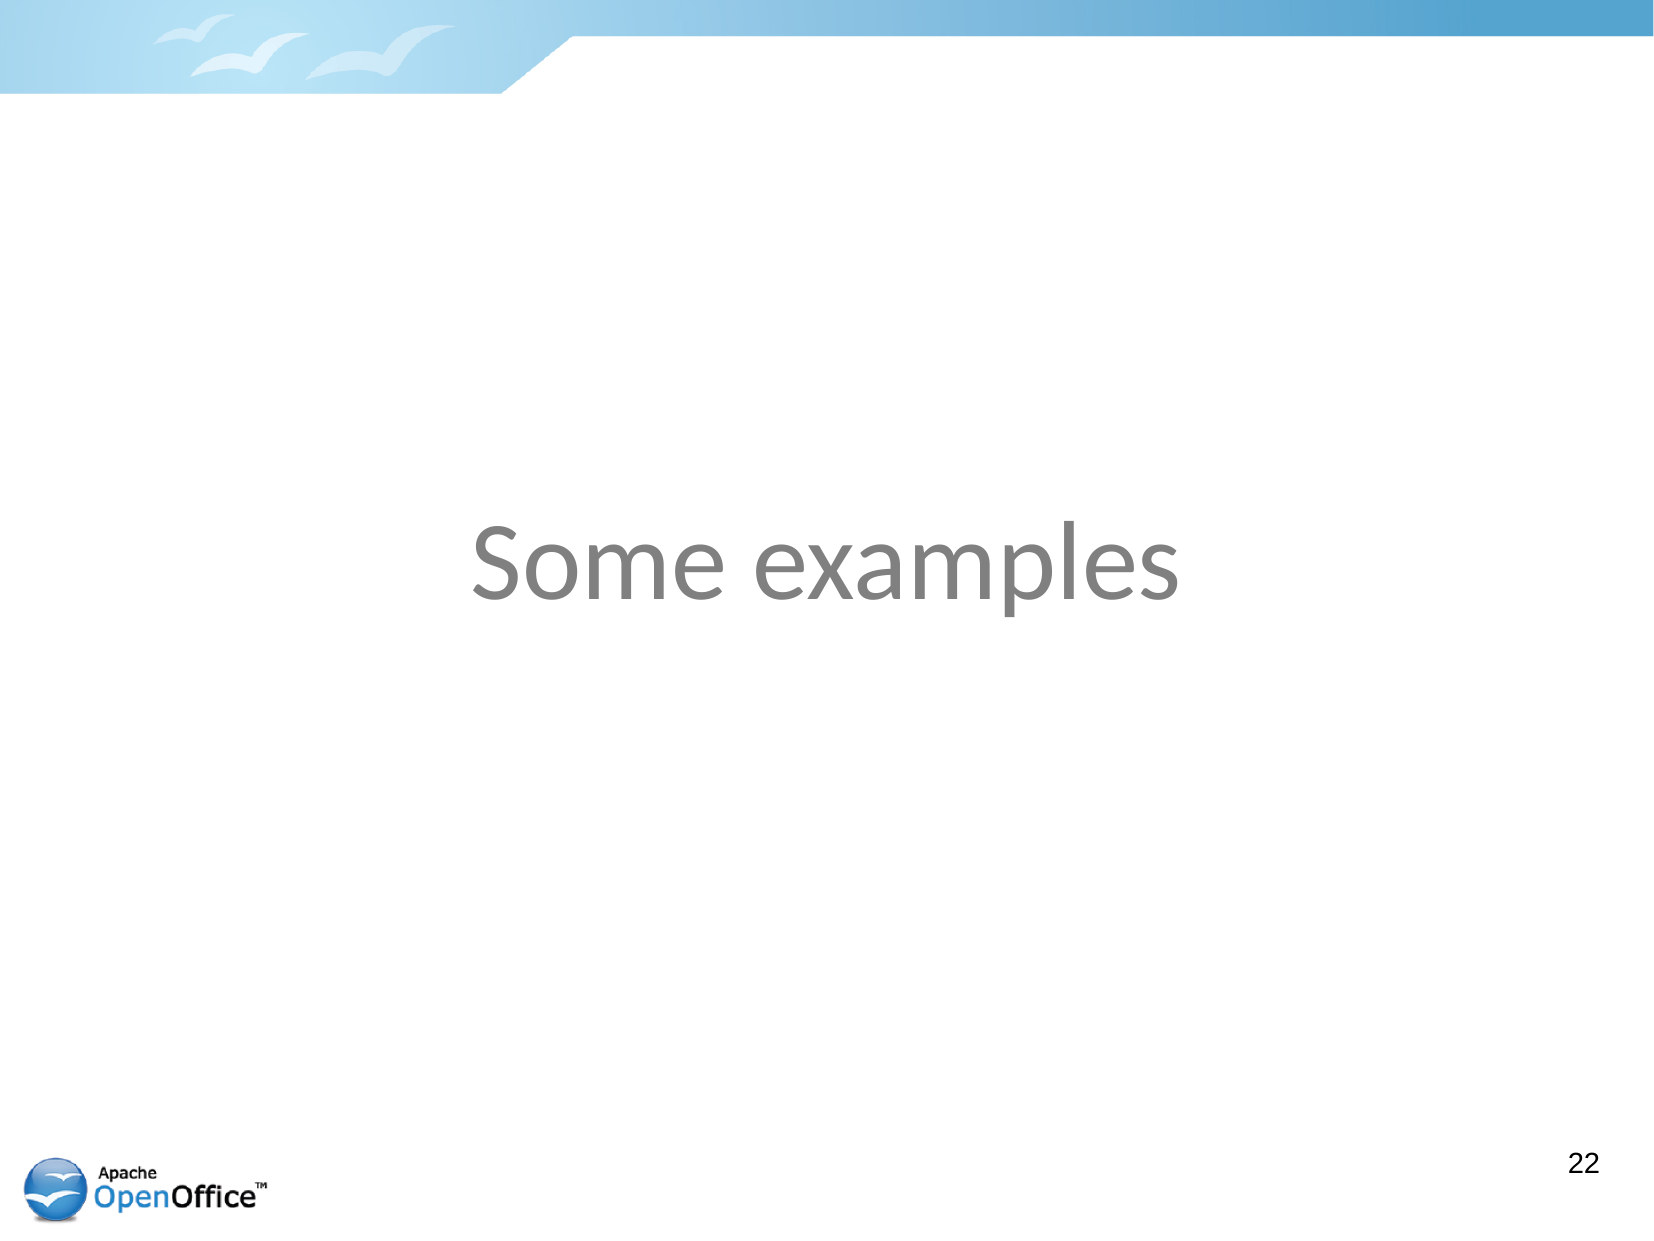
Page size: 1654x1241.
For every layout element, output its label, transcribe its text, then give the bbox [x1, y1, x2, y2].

picture [0, 0, 1654, 1241]
list Some examples [82, 372, 1571, 968]
